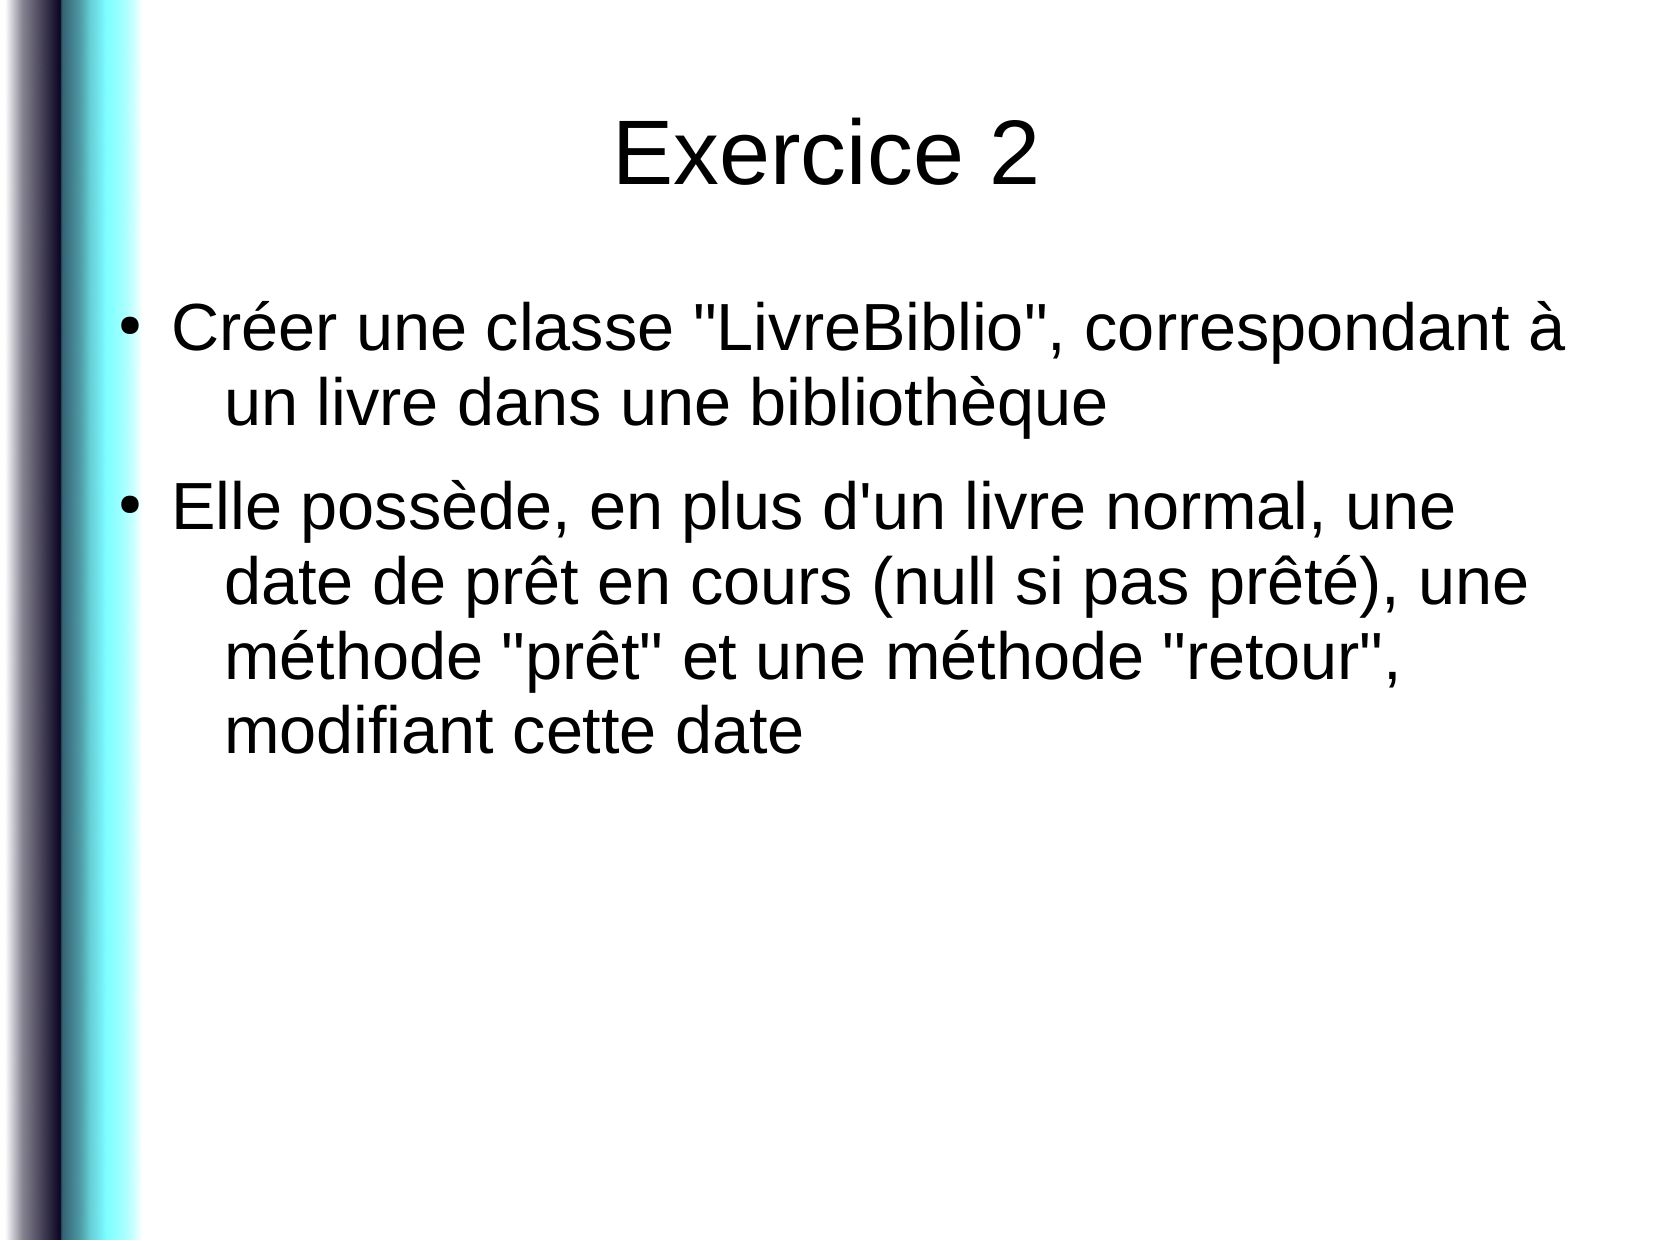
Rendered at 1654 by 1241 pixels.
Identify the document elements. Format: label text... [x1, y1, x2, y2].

title Exercice 2 [82, 49, 1571, 257]
list Créer une classe "LivreBiblio", correspondant à un livre dans une bibliothèque Elle possède, en plus d'un livre normal, une date de prêt en cours (null si pas prêté), une méthode "prêt" et une méthode "retour", modifiant cette date [82, 290, 1571, 1109]
picture [0, 0, 1654, 1240]
